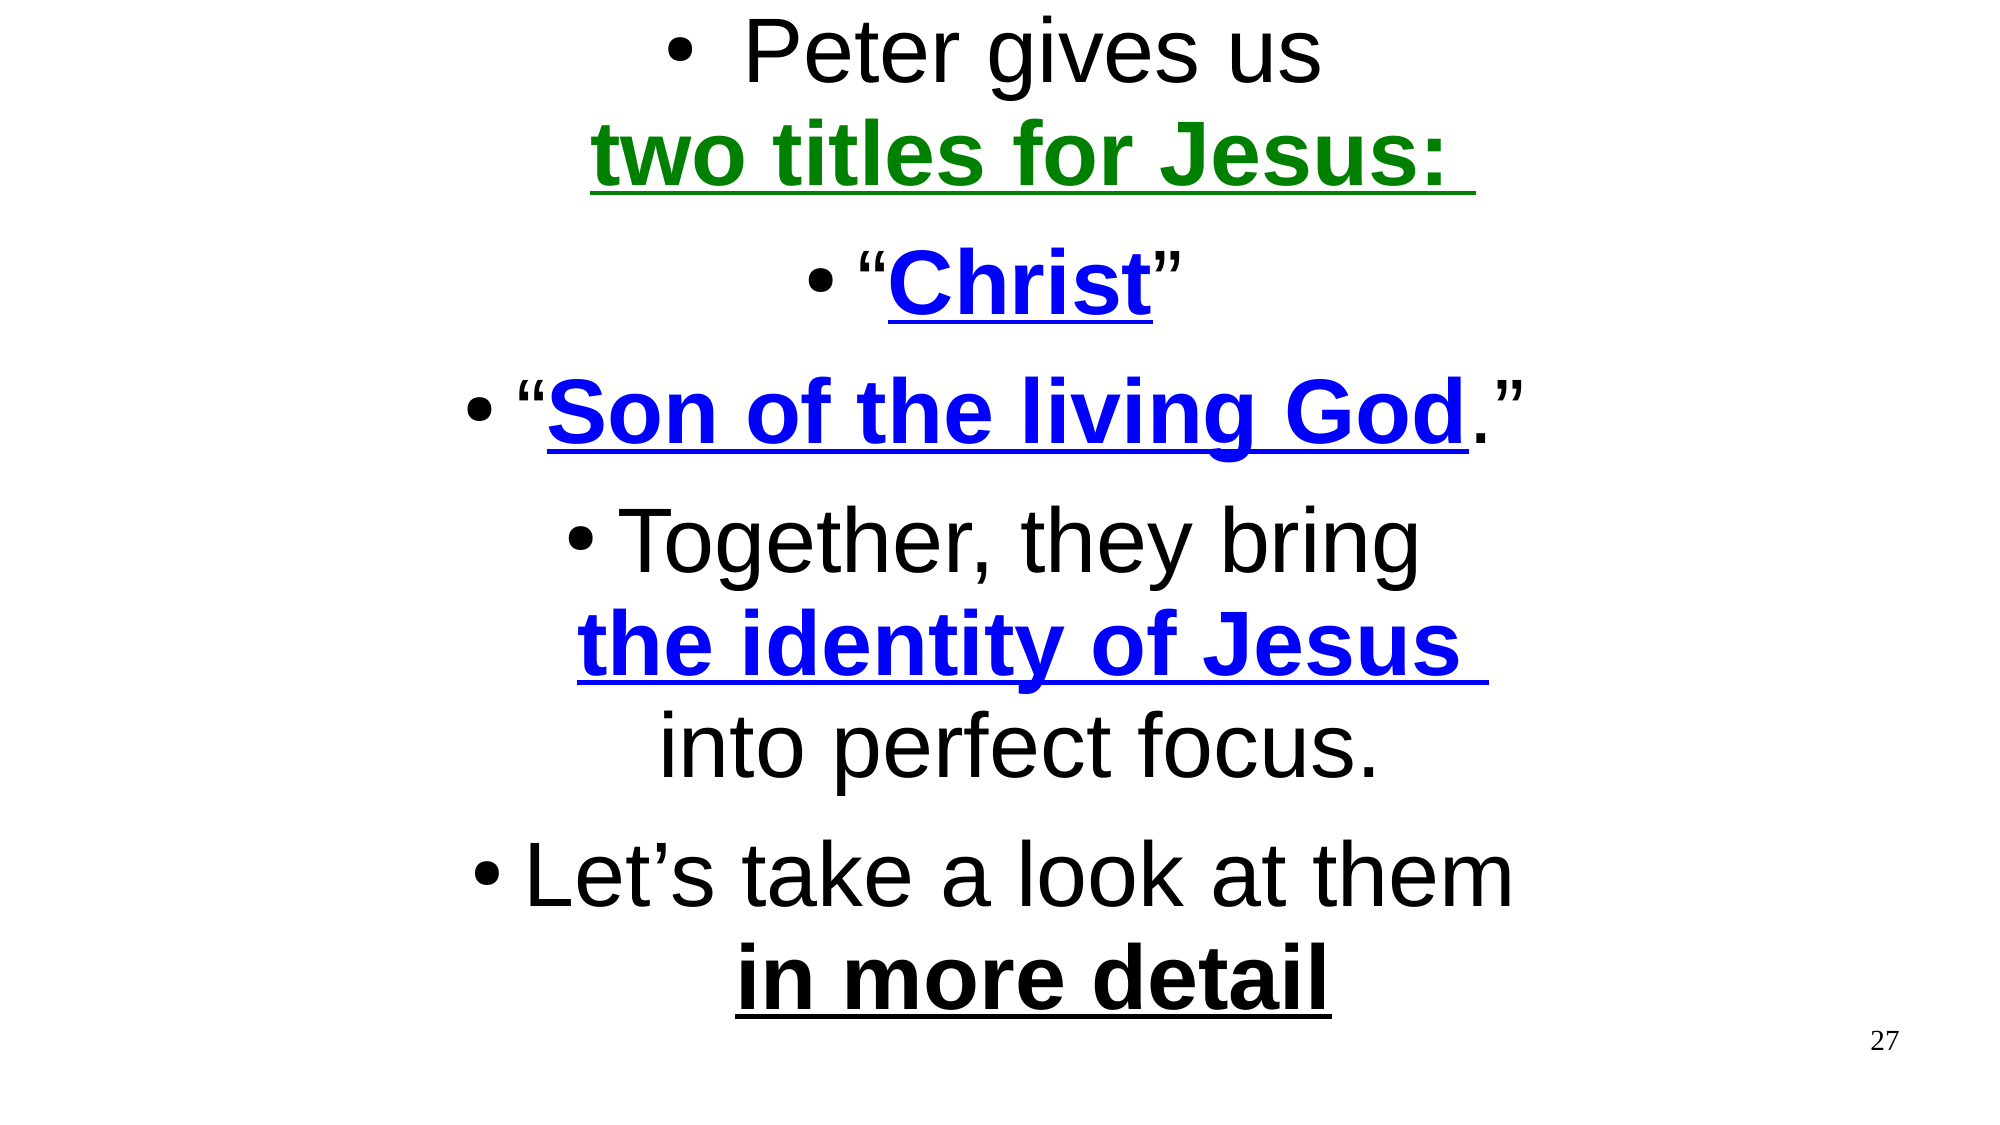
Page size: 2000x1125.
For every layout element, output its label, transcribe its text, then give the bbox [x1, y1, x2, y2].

list Peter gives us two titles for Jesus: “Christ” “Son of the living God.” Together, they bring the identity of Jesus into perfect focus. Let’s take a look at them in more detail [0, 0, 1996, 1123]
